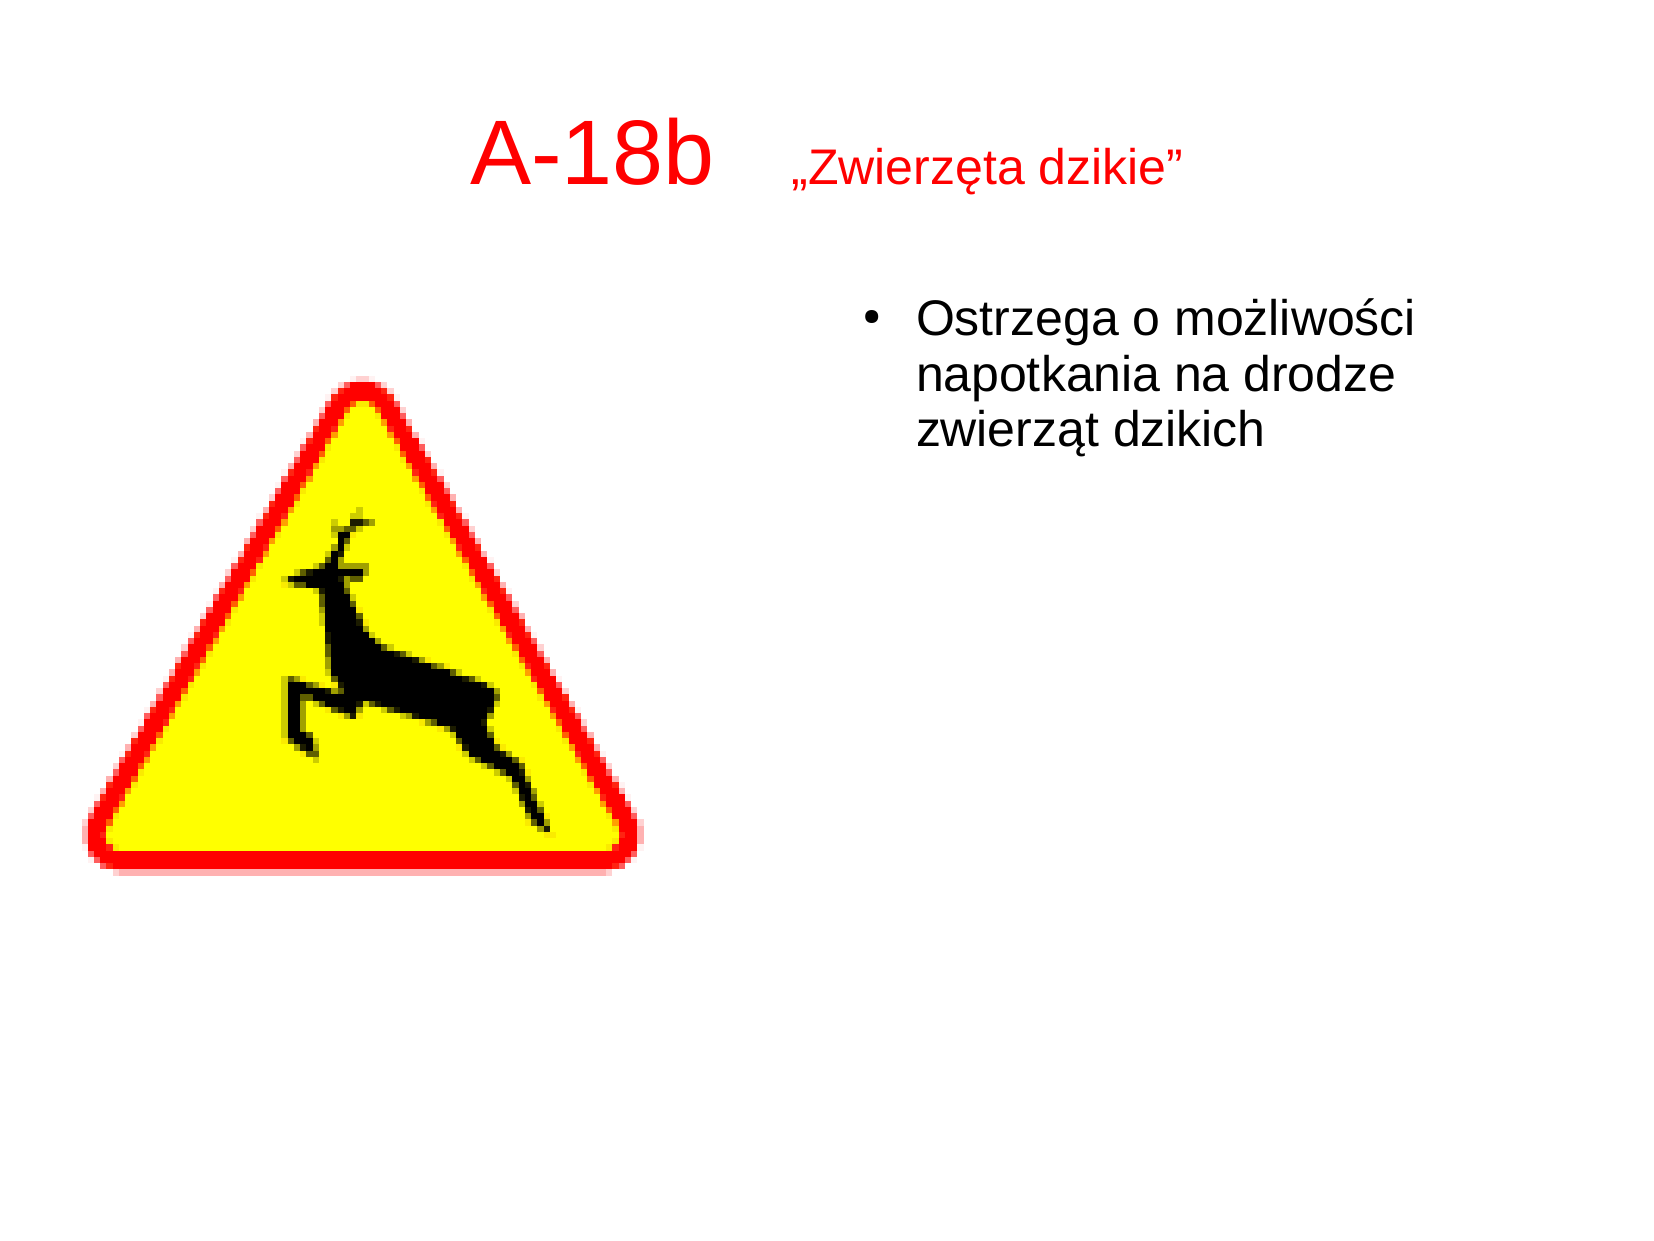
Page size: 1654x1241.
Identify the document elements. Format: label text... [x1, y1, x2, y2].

picture [82, 376, 644, 876]
list Ostrzega o możliwości napotkania na drodze zwierząt dzikich [845, 290, 1572, 1094]
title A-18b „Zwierzęta dzikie” [82, 56, 1571, 250]
